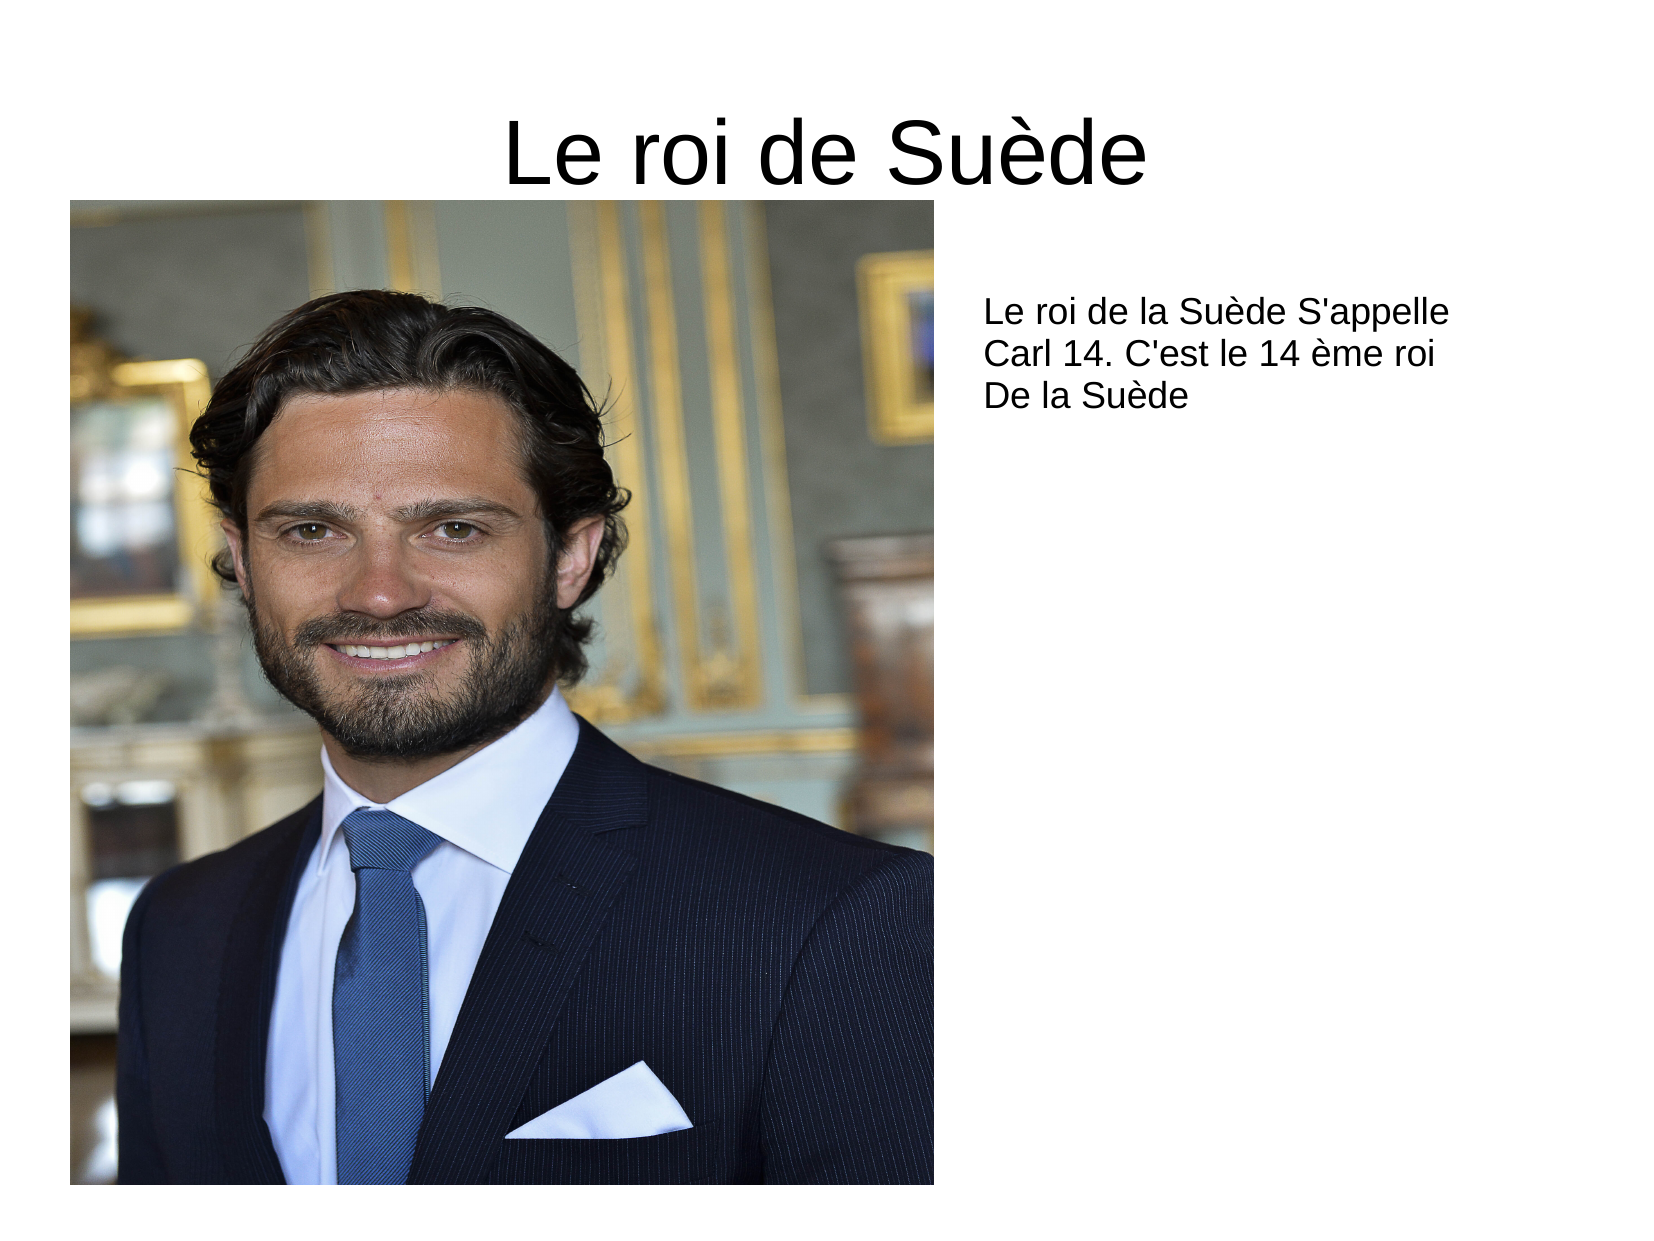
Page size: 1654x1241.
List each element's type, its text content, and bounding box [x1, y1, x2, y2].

title Le roi de Suède [82, 49, 1571, 257]
picture [70, 200, 934, 1185]
text_box Le roi de la Suède S'appelle Carl 14. C'est le 14 ème roi De la Suède [968, 283, 1476, 467]
